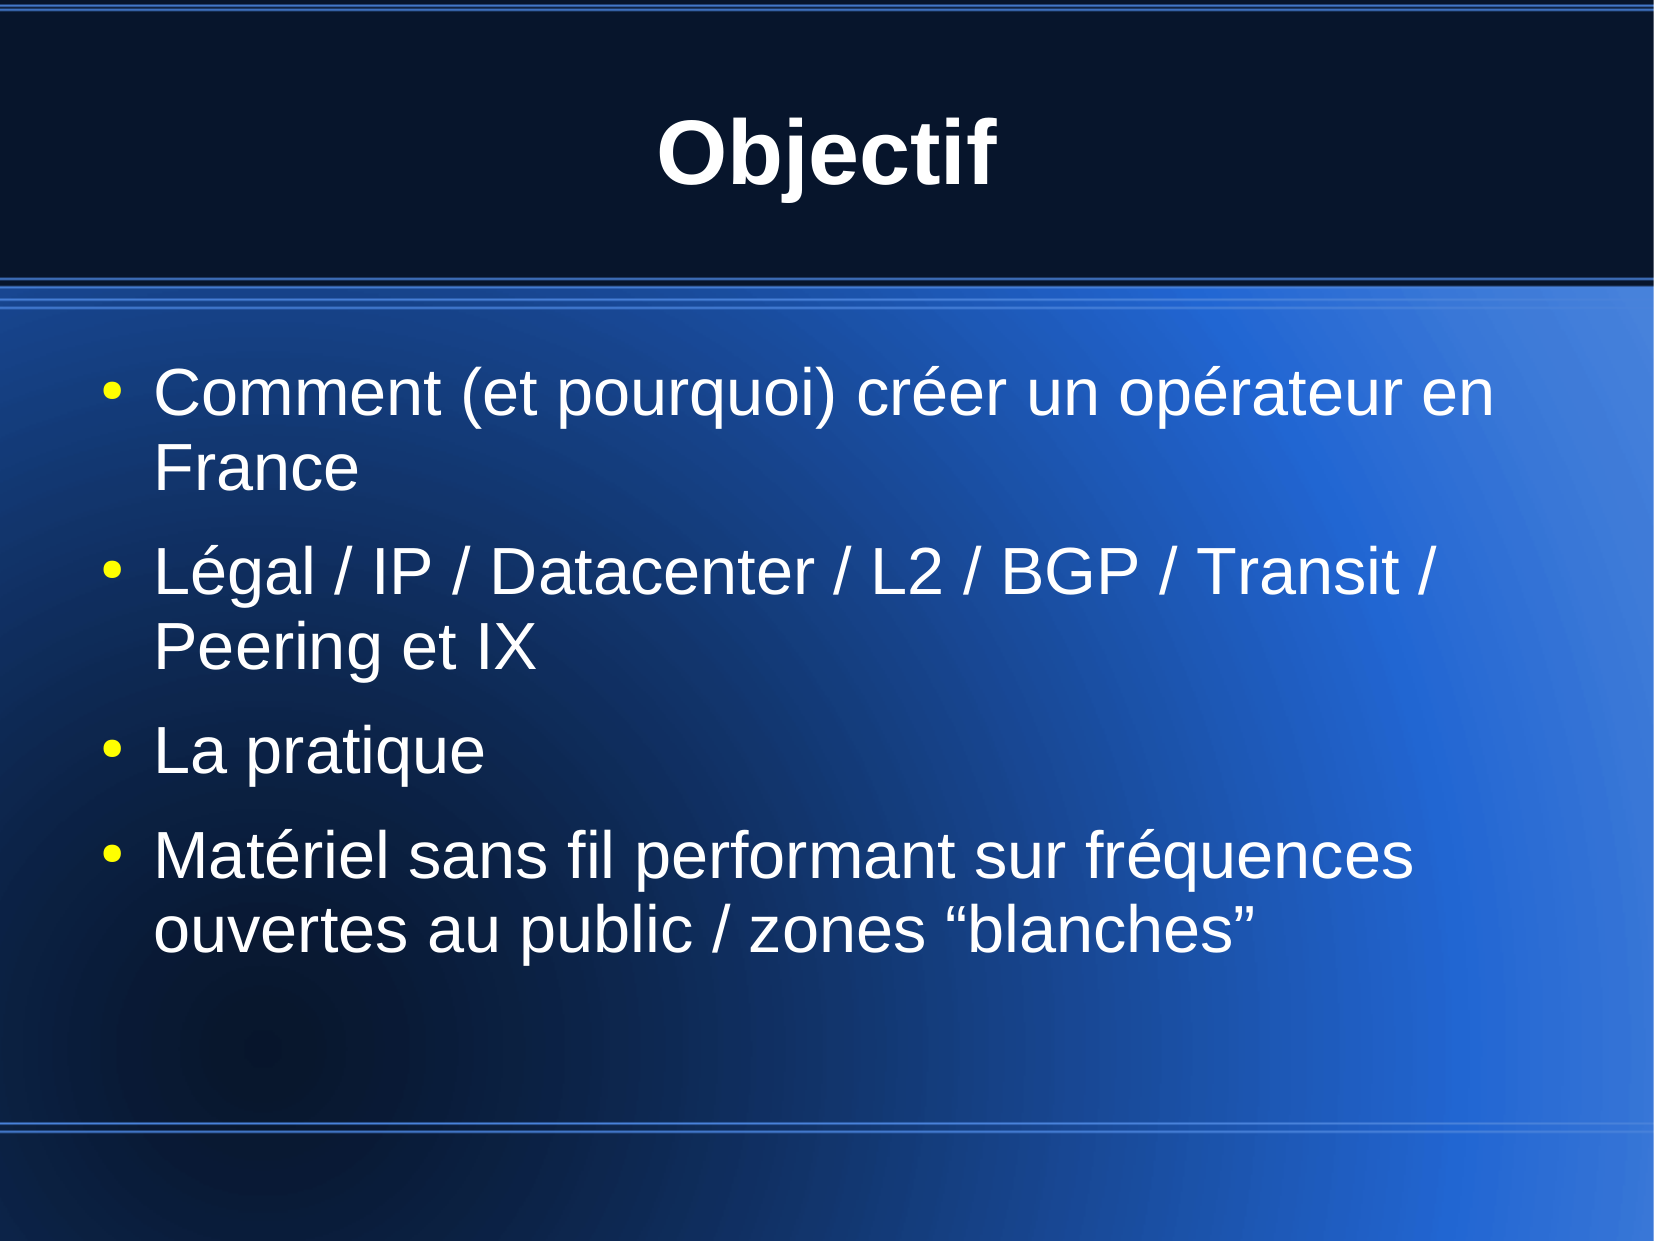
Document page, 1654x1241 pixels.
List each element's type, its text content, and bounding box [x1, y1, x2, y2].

picture [0, 0, 1654, 1241]
list Comment (et pourquoi) créer un opérateur en France Légal / IP / Datacenter / L2 / BGP / Transit / Peering et IX La pratique Matériel sans fil performant sur fréquences ouvertes au public / zones “blanches” [82, 355, 1571, 1159]
title Objectif [82, 56, 1571, 250]
